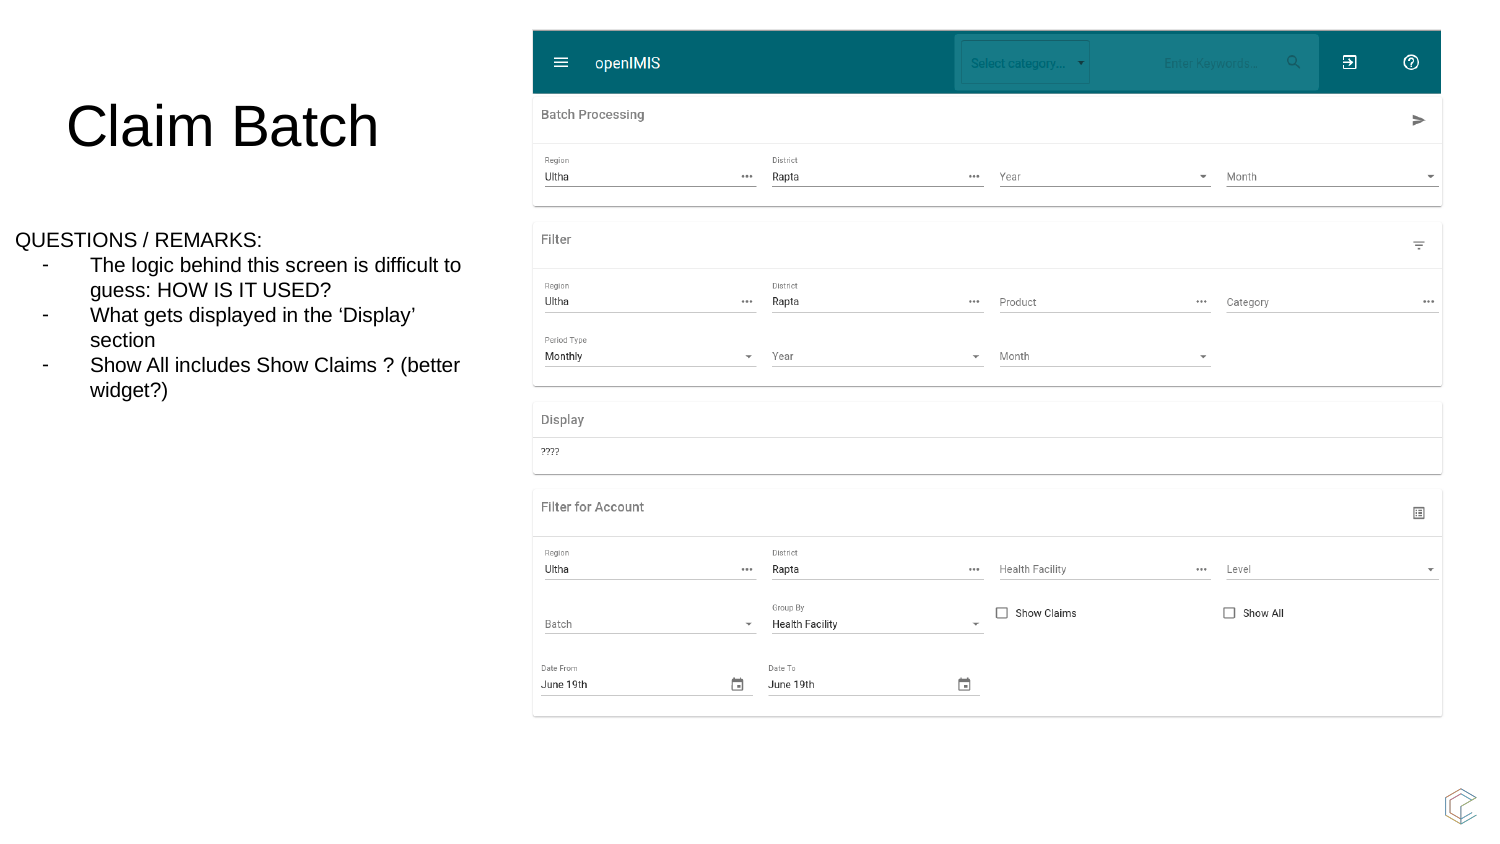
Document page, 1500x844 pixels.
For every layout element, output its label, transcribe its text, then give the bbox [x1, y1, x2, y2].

title Claim Batch [51, 72, 532, 167]
picture [1441, 784, 1481, 829]
title Claim Batch [1441, 72, 1449, 167]
picture [530, 29, 1447, 719]
text_box QUESTIONS / REMARKS: The logic behind this screen is difficult to guess: HOW IS IT USED? What gets displayed in the ‘Display’ section Show All includes Show Claims ? (better widget?) [0, 212, 500, 282]
